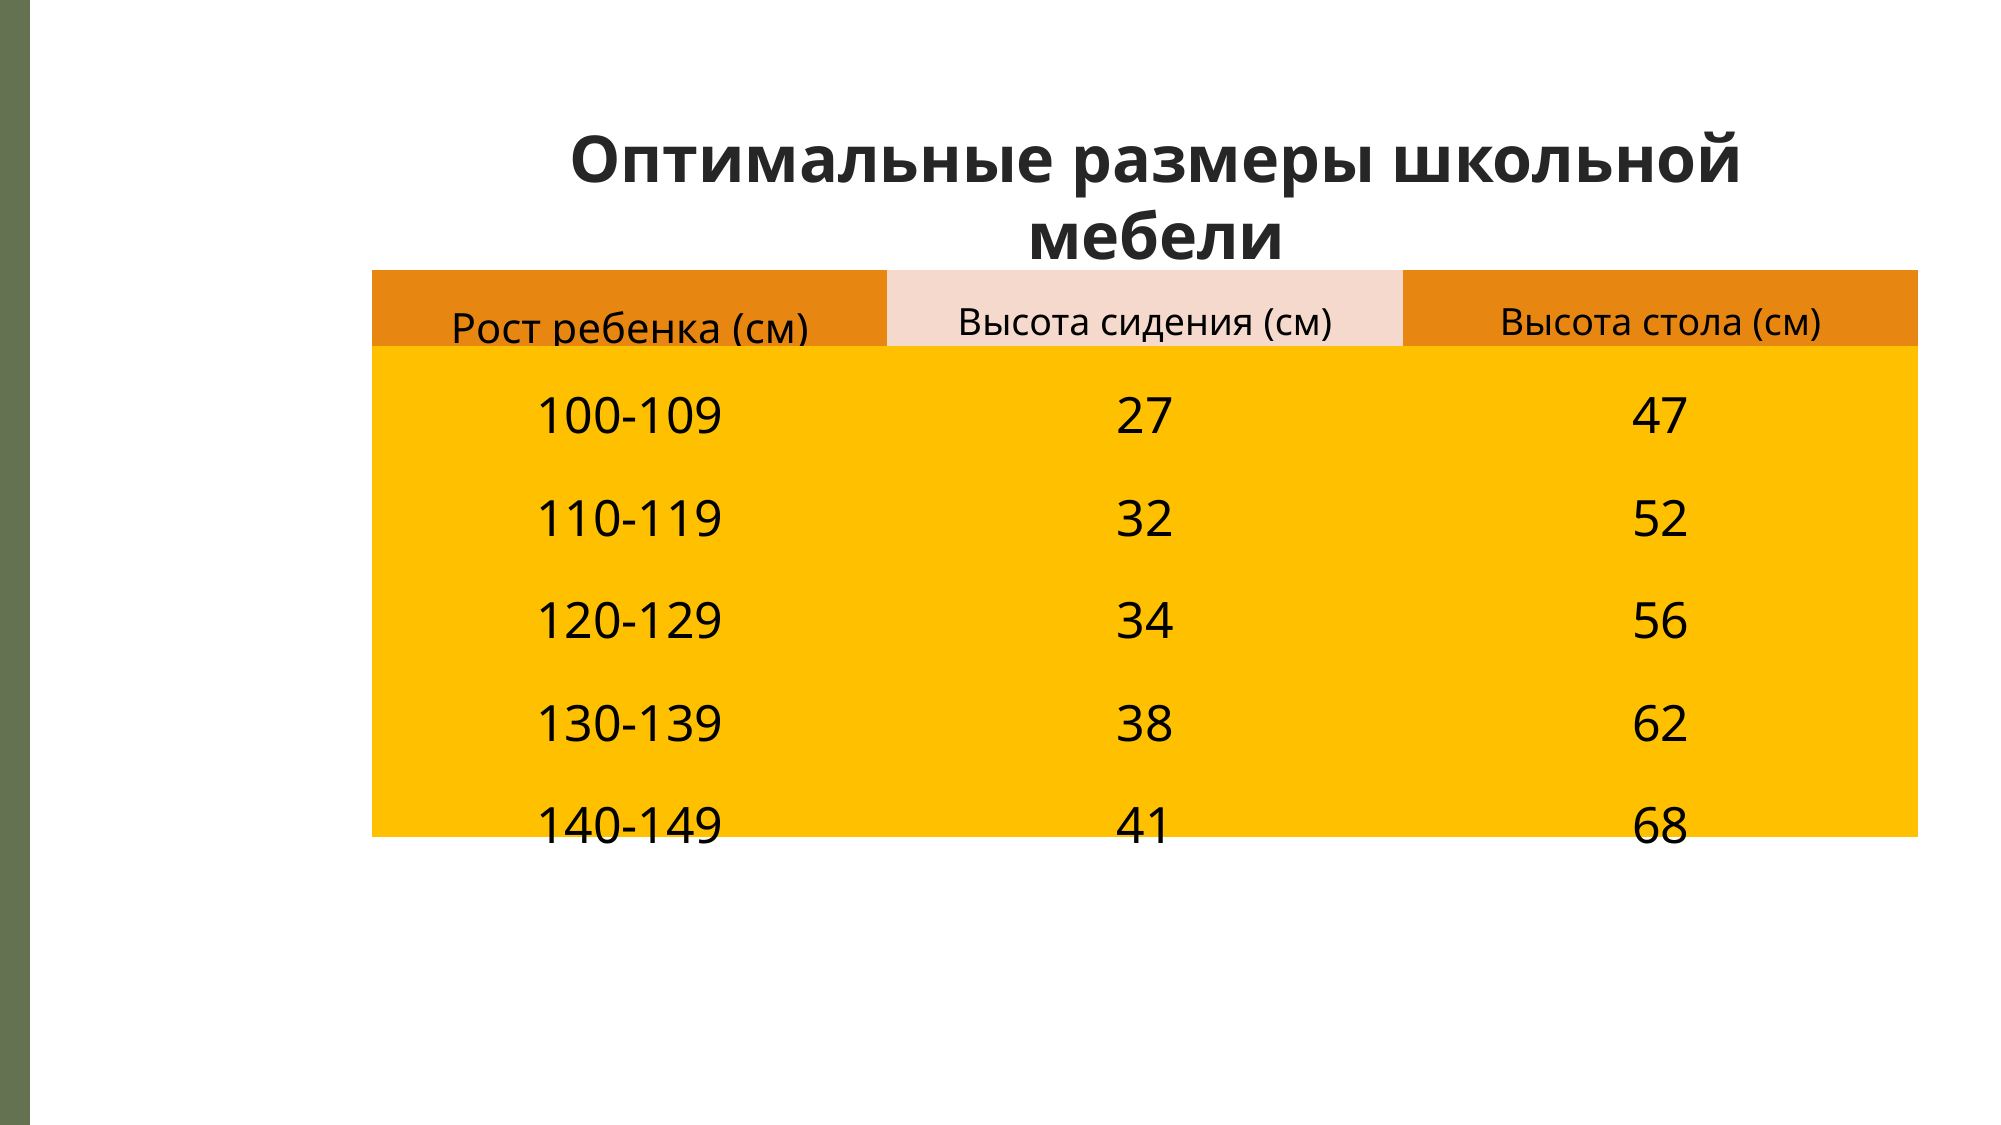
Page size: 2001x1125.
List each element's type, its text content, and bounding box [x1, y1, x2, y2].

table_cell 47 52 56 62 68 [1403, 346, 1918, 837]
table_header Рост ребенка (см) [372, 270, 887, 346]
table_header Высота стола (см) [1403, 270, 1918, 346]
title Оптимальные размеры школьной мебели [425, 102, 1888, 270]
table_header Высота сидения (см) [887, 270, 1403, 346]
table_cell 100-109 110-119 120-129 130-139 140-149 [372, 346, 887, 837]
table_cell 27 32 34 38 41 [887, 346, 1403, 837]
